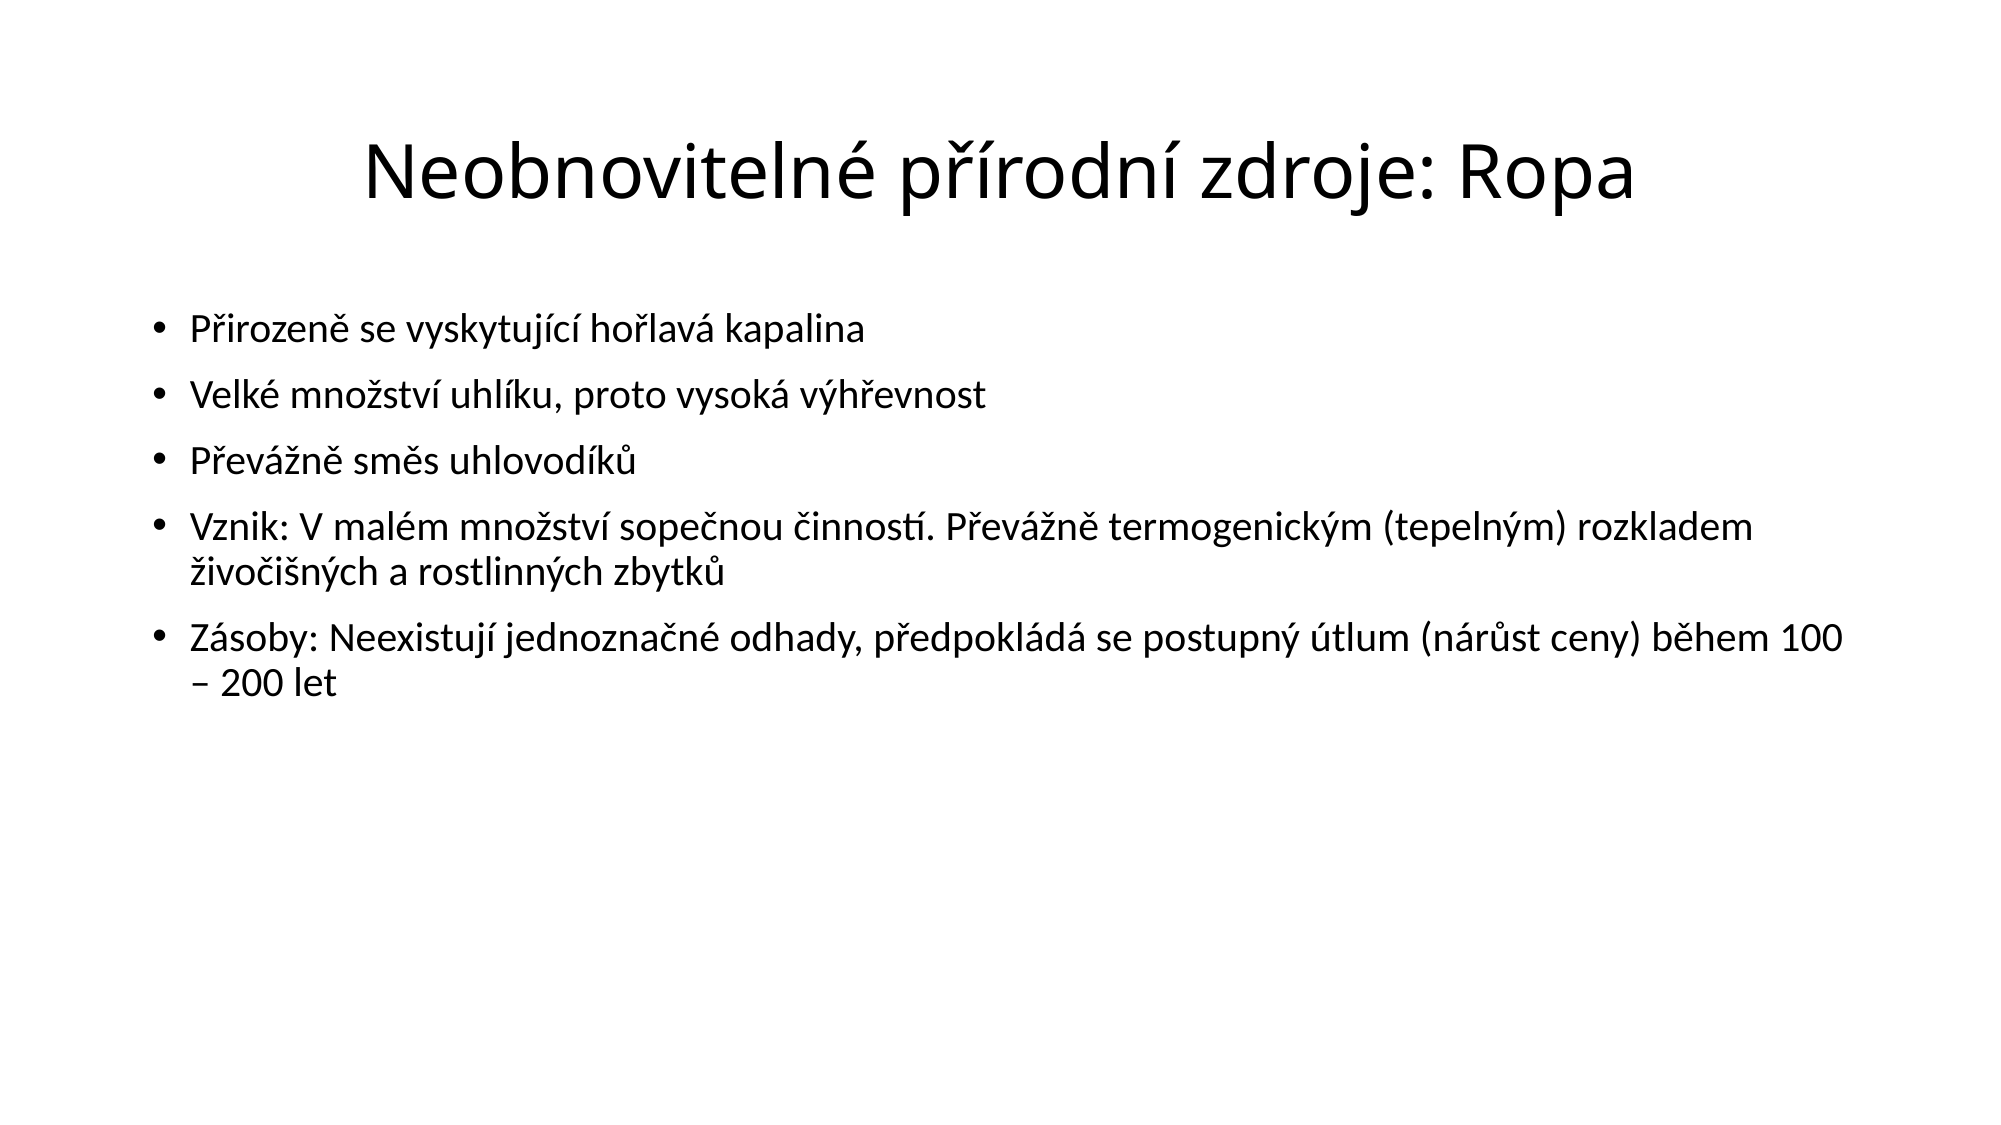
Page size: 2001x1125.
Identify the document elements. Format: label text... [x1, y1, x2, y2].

list Přirozeně se vyskytující hořlavá kapalina Velké množství uhlíku, proto vysoká výhřevnost Převážně směs uhlovodíků Vznik: V malém množství sopečnou činností. Převážně termogenickým (tepelným) rozkladem živočišných a rostlinných zbytků Zásoby: Neexistují jednoznačné odhady, předpokládá se postupný útlum (nárůst ceny) během 100 – 200 let [137, 299, 1863, 1014]
title Neobnovitelné přírodní zdroje: Ropa [137, 59, 1863, 278]
